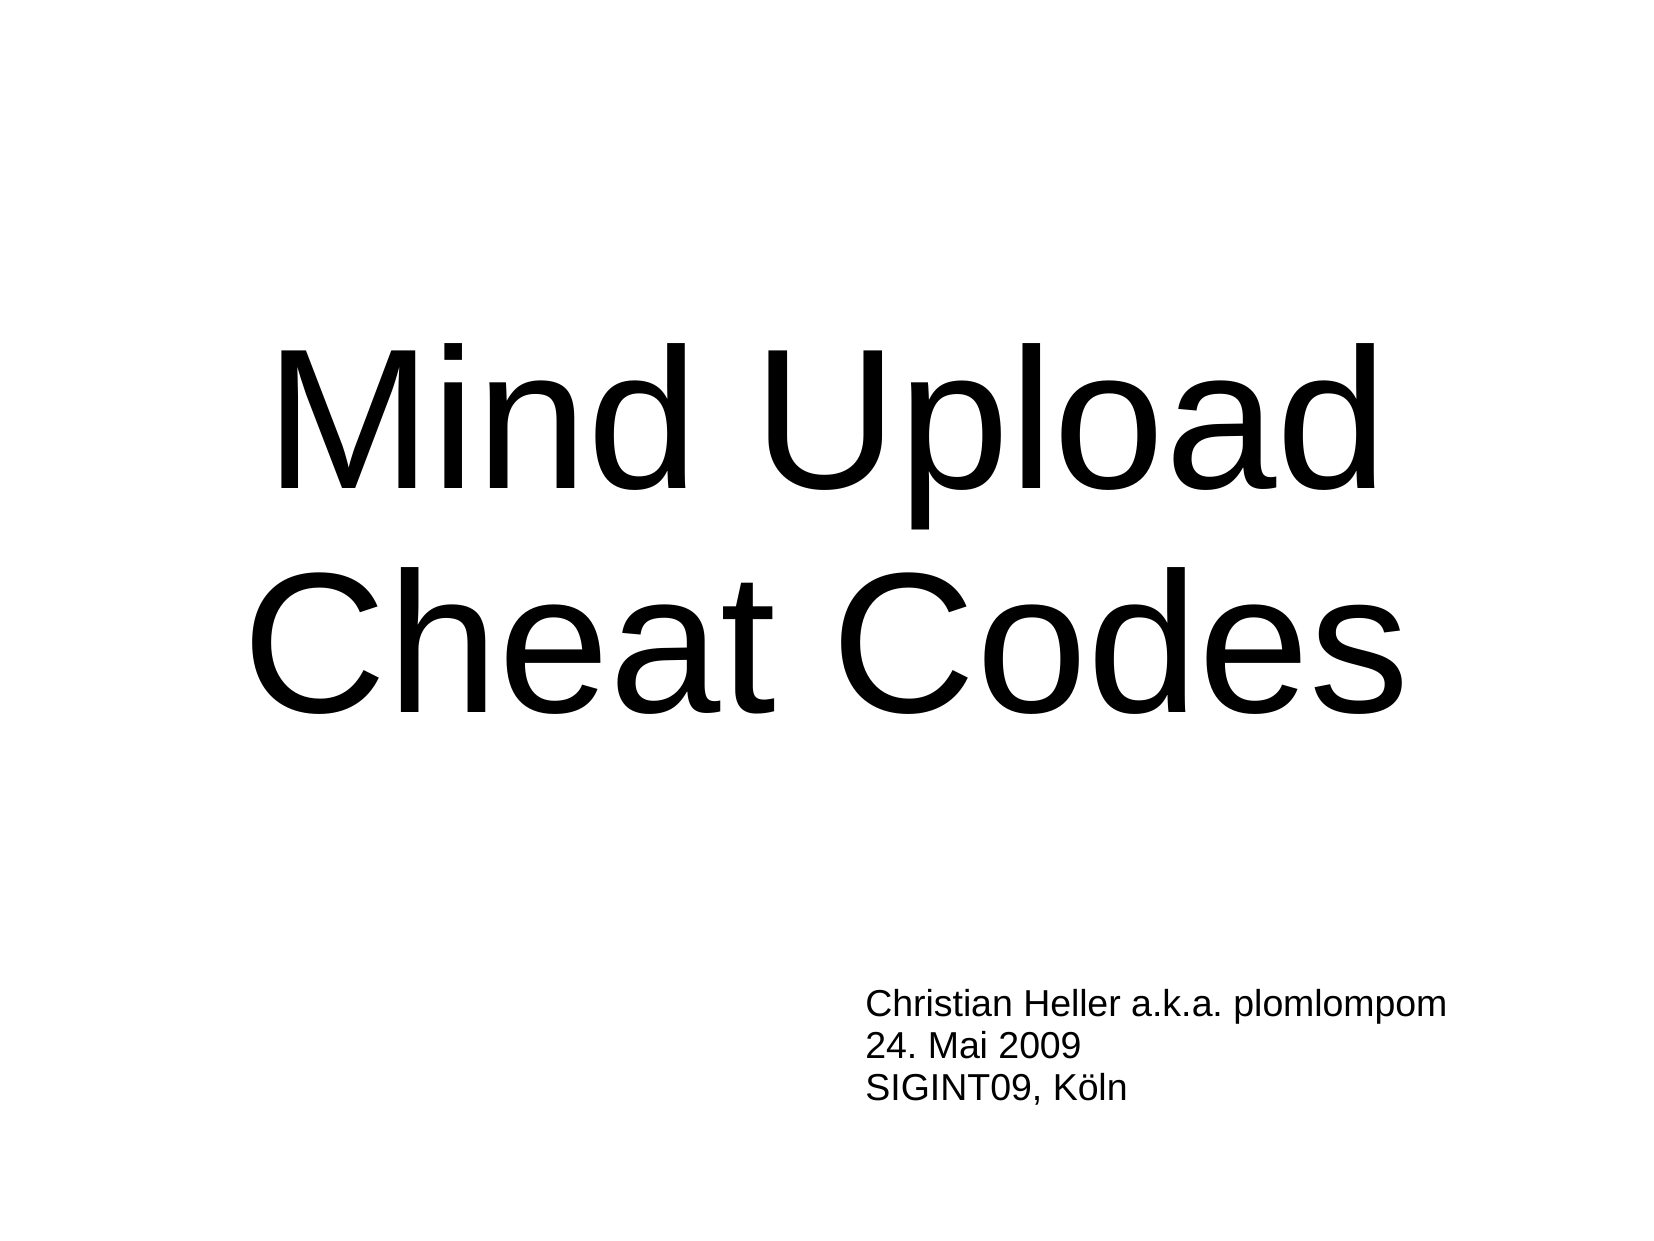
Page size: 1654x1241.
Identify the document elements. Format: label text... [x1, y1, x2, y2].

title Mind Upload Cheat Codes [82, 50, 1571, 1013]
text_box Christian Heller a.k.a. plomlompom 24. Mai 2009 SIGINT09, Köln [850, 975, 1463, 1116]
